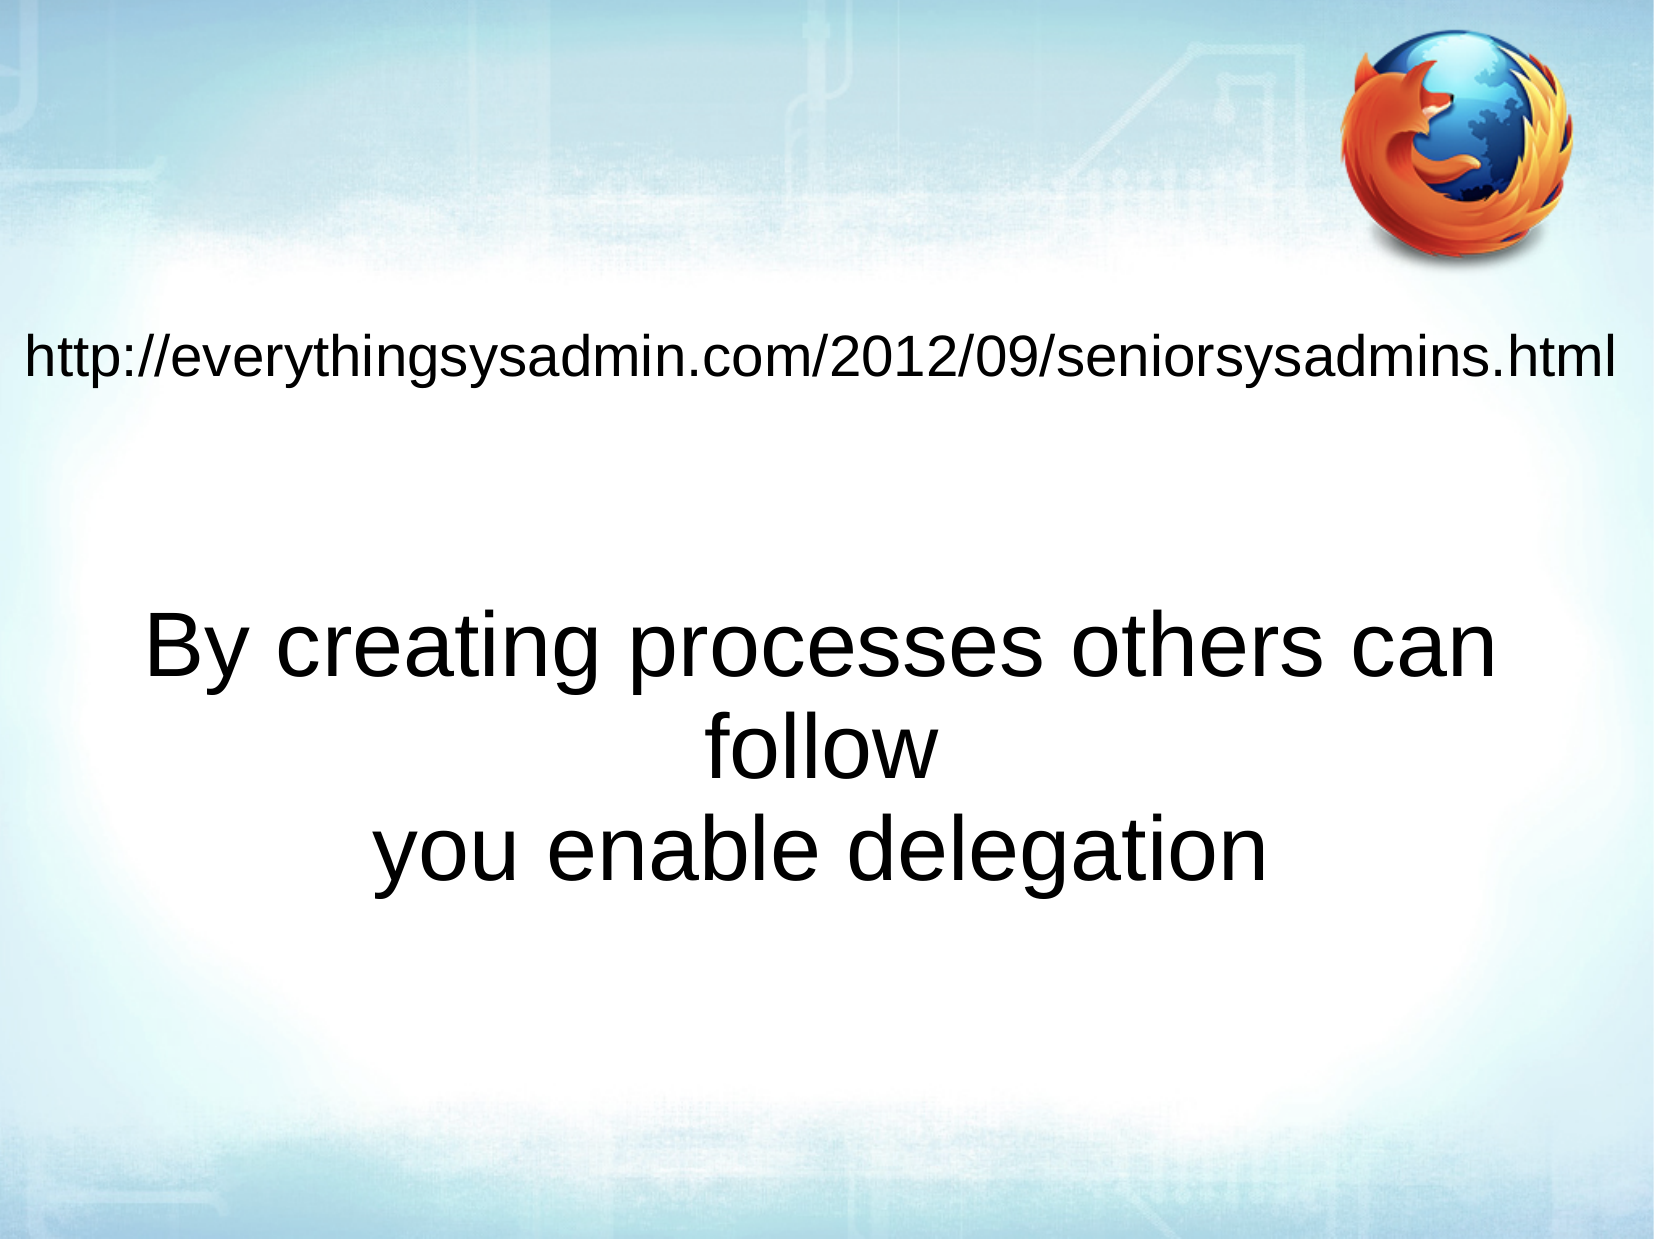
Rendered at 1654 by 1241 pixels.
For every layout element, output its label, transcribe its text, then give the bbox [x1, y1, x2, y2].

picture [0, 0, 1654, 1239]
title http://everythingsysadmin.com/2012/09/seniorsysadmins.html By creating processes others can follow you enable delegation [13, 379, 1630, 956]
